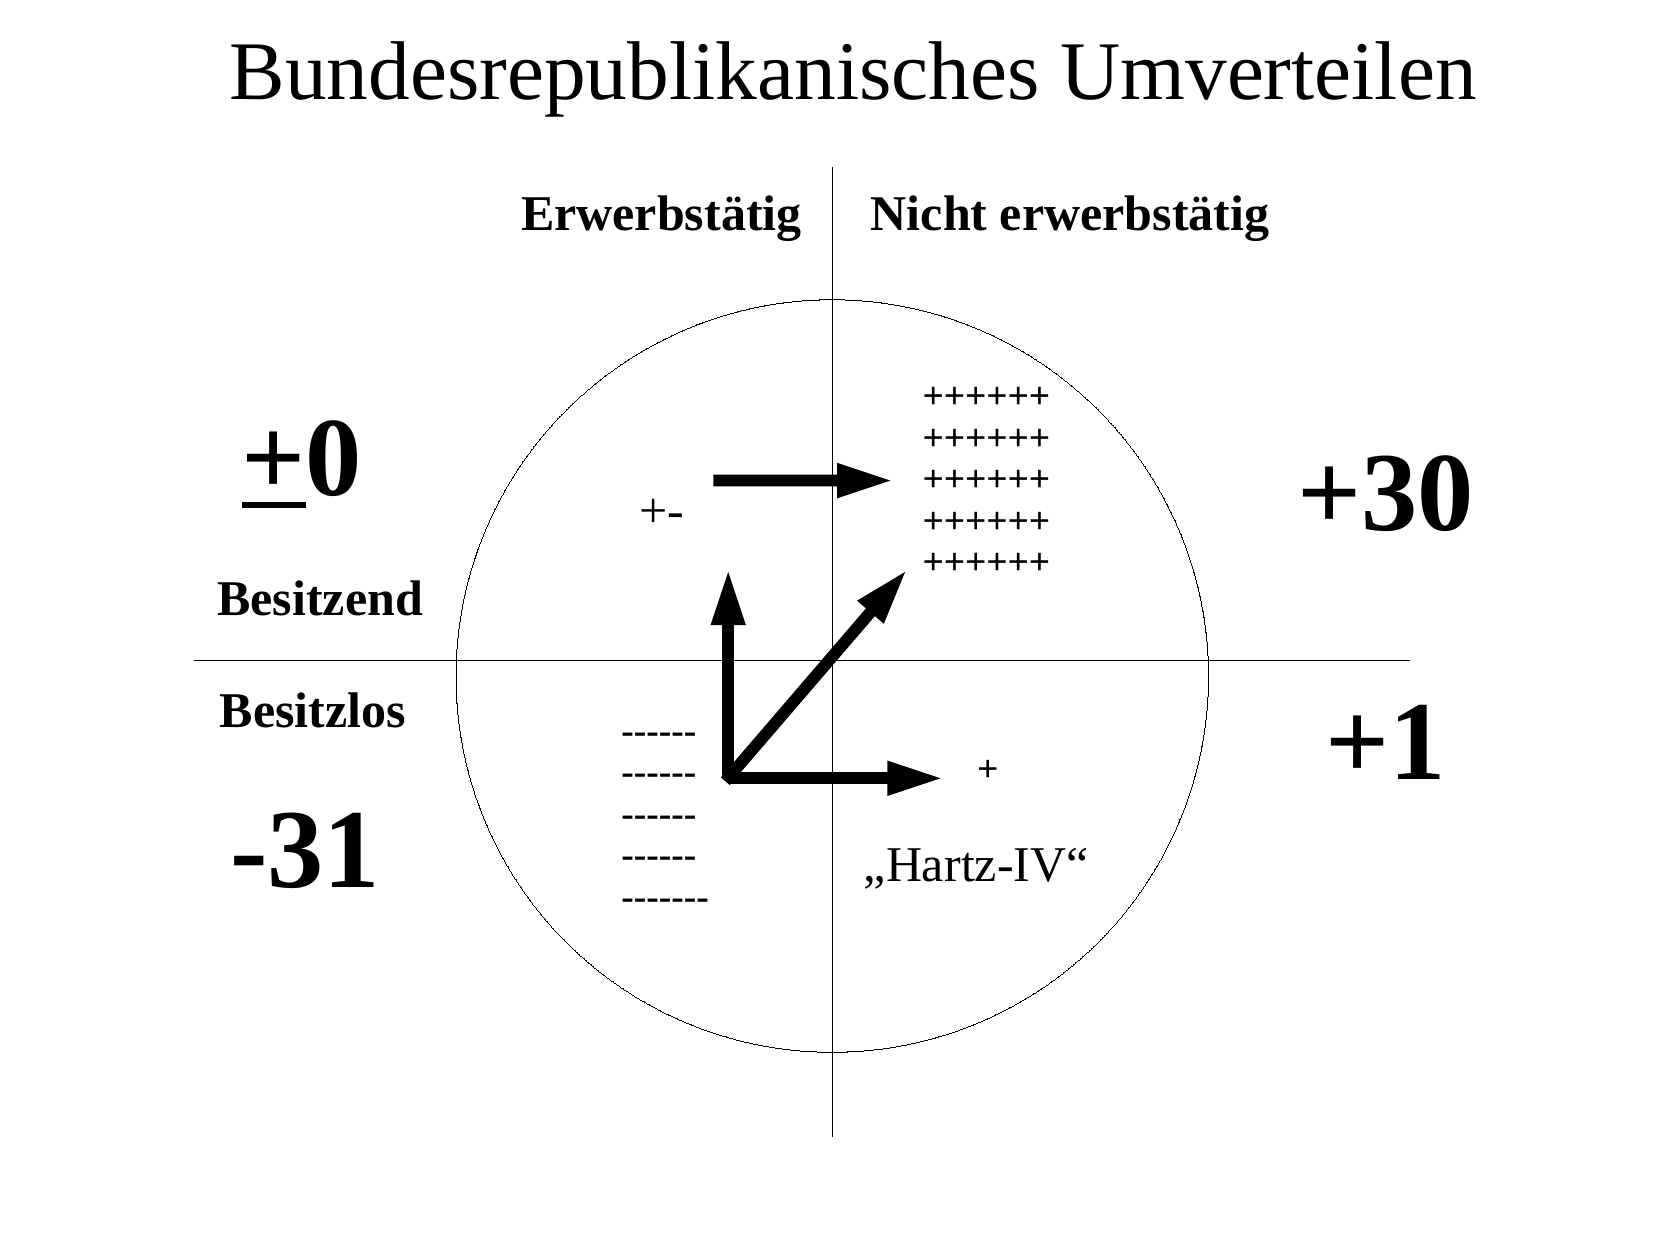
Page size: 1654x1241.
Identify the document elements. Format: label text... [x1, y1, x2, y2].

text_box Nicht erwerbstätig [870, 186, 1270, 252]
text_box -31 [229, 787, 381, 936]
text_box +30 +1 [1297, 430, 1475, 876]
text_box + [977, 747, 1015, 820]
text_box +0 [241, 395, 363, 544]
text_box Erwerbstätig [521, 185, 803, 252]
text_box ------ ------ ------ ------ ------- [621, 709, 710, 968]
text_box Besitzend [217, 570, 424, 637]
text_box Bundesrepublikanisches Umverteilen [229, 25, 1488, 127]
text_box ++++++ ++++++ ++++++ ++++++ ++++++ [922, 375, 1054, 633]
text_box +- [639, 483, 686, 545]
text_box „Hartz-IV“ [863, 837, 1090, 898]
text_box Besitzlos [220, 682, 407, 749]
